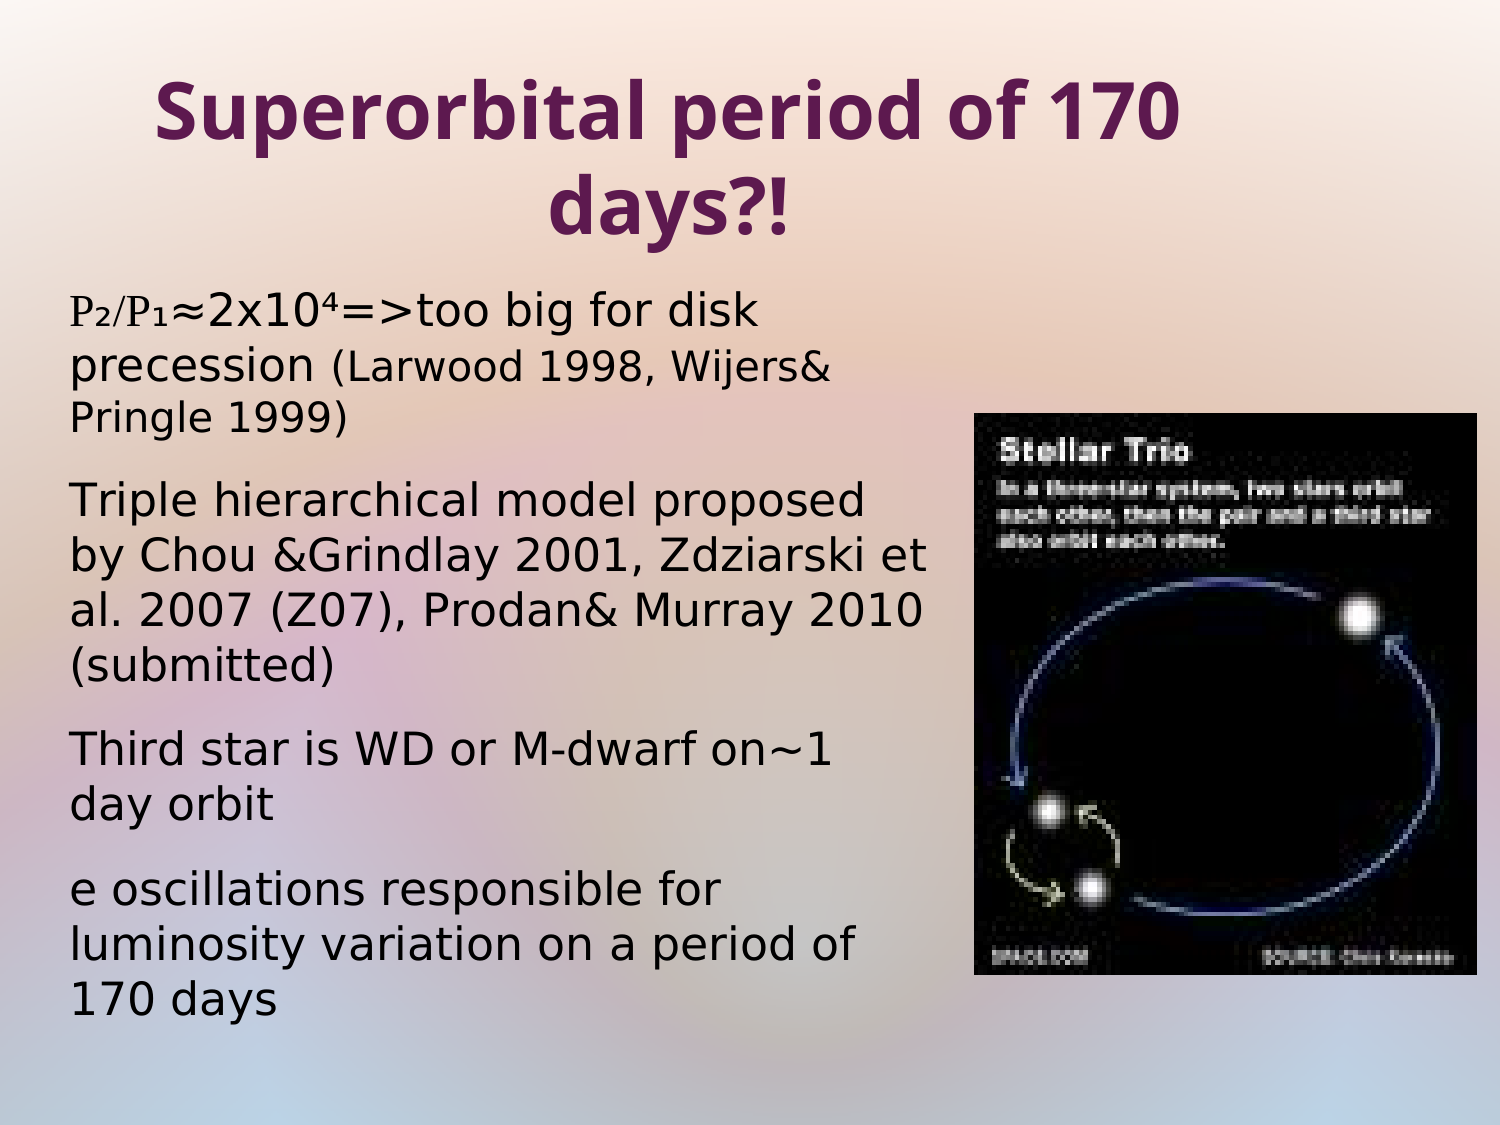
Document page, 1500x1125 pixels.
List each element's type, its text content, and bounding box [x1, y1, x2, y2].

picture [0, 0, 1500, 1125]
list P₂/P₁≈2x10⁴=>too big for disk precession (Larwood 1998, Wijers& Pringle 1999)‏ Triple hierarchical model proposed by Chou &Grindlay 2001, Zdziarski et al. 2007 (Z07), Prodan& Murray 2010 (submitted)‏ Third star is WD or M-dwarf on~1 day orbit e oscillations responsible for luminosity variation on a period of 170 days [54, 273, 945, 1069]
title Superorbital period of 170 days?! [75, 52, 1263, 258]
